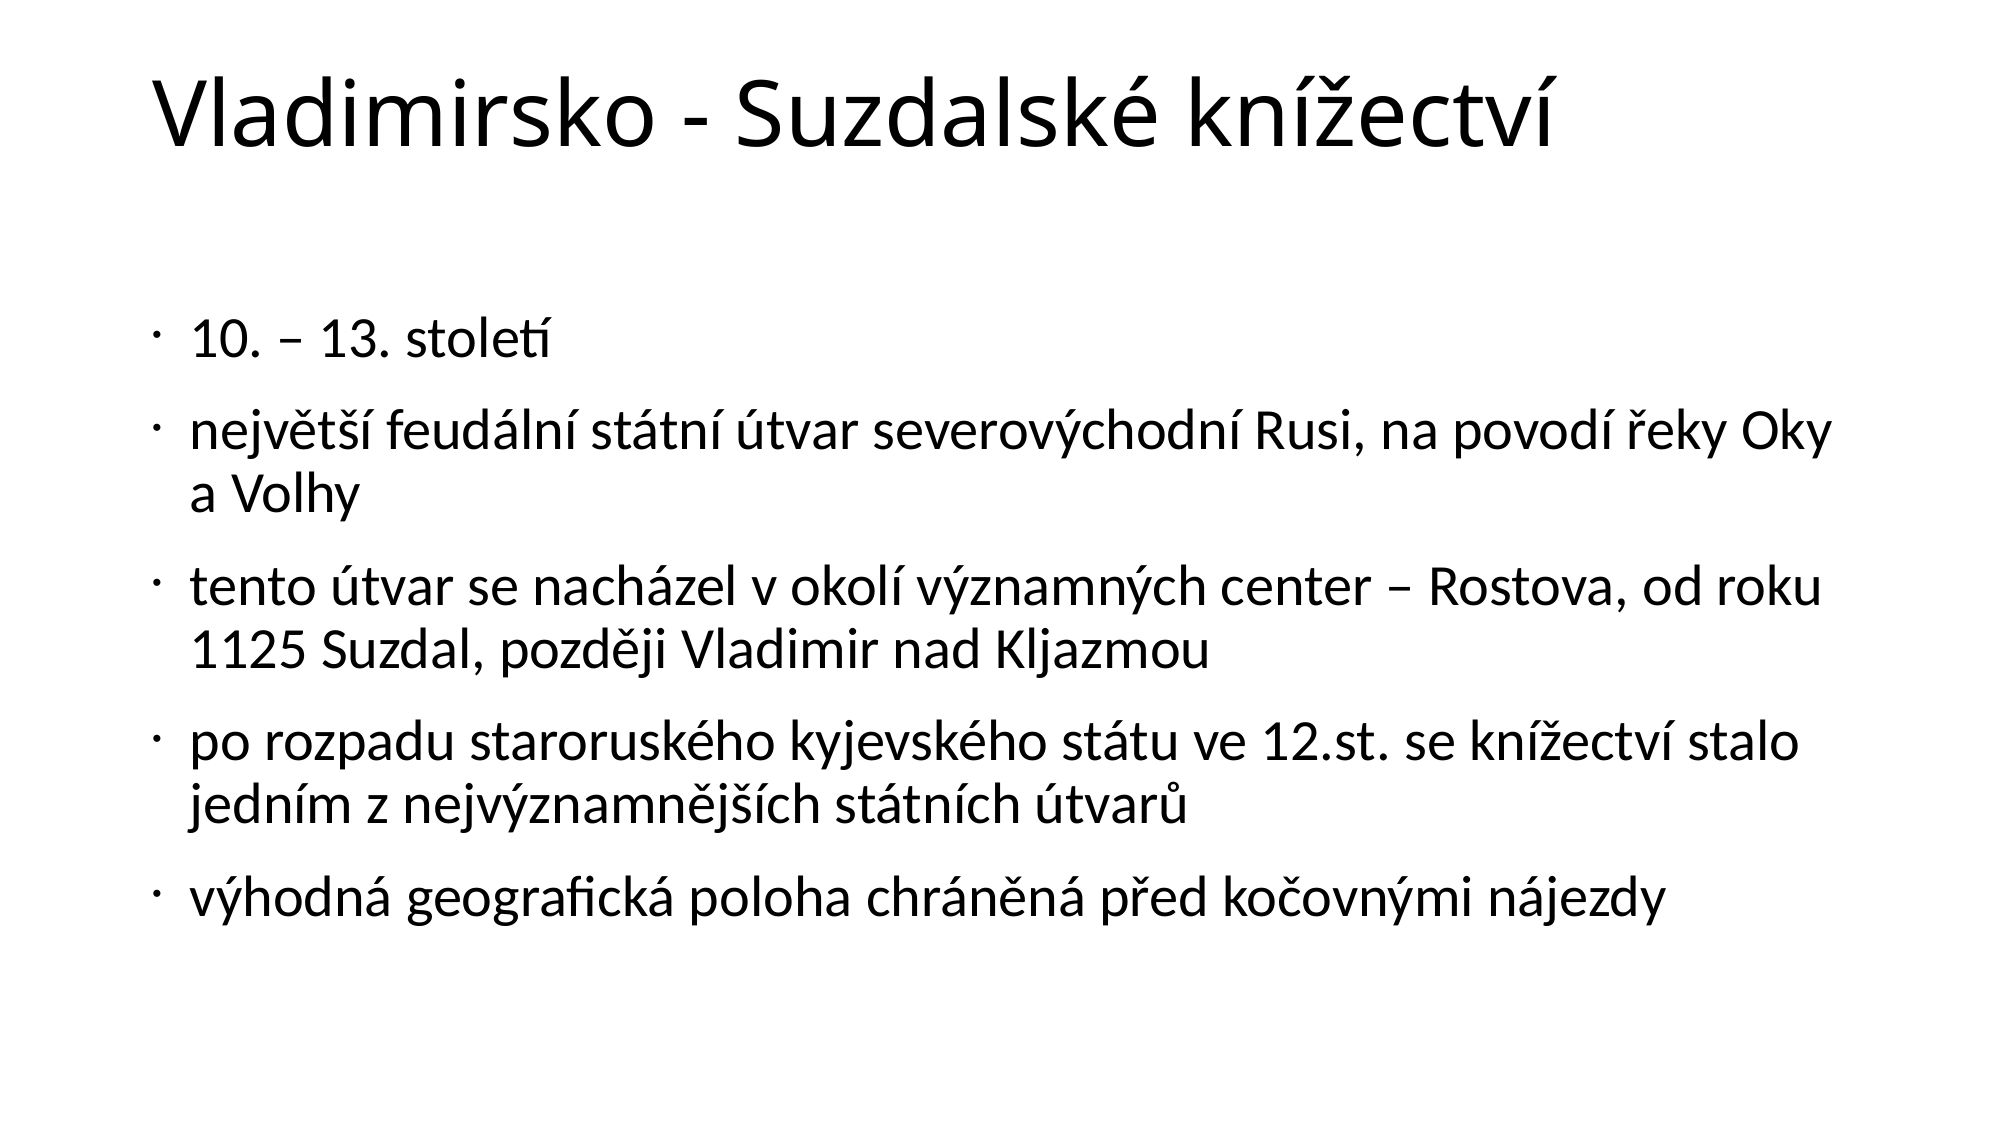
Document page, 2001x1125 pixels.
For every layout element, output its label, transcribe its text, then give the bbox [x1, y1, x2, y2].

list 10. – 13. století největší feudální státní útvar severovýchodní Rusi, na povodí řeky Oky a Volhy tento útvar se nacházel v okolí významných center – Rostova, od roku 1125 Suzdal, později Vladimir nad Kljazmou po rozpadu staroruského kyjevského státu ve 12.st. se knížectví stalo jedním z nejvýznamnějších státních útvarů výhodná geografická poloha chráněná před kočovnými nájezdy [137, 299, 1863, 1014]
title Vladimirsko - Suzdalské knížectví [137, 59, 1863, 278]
